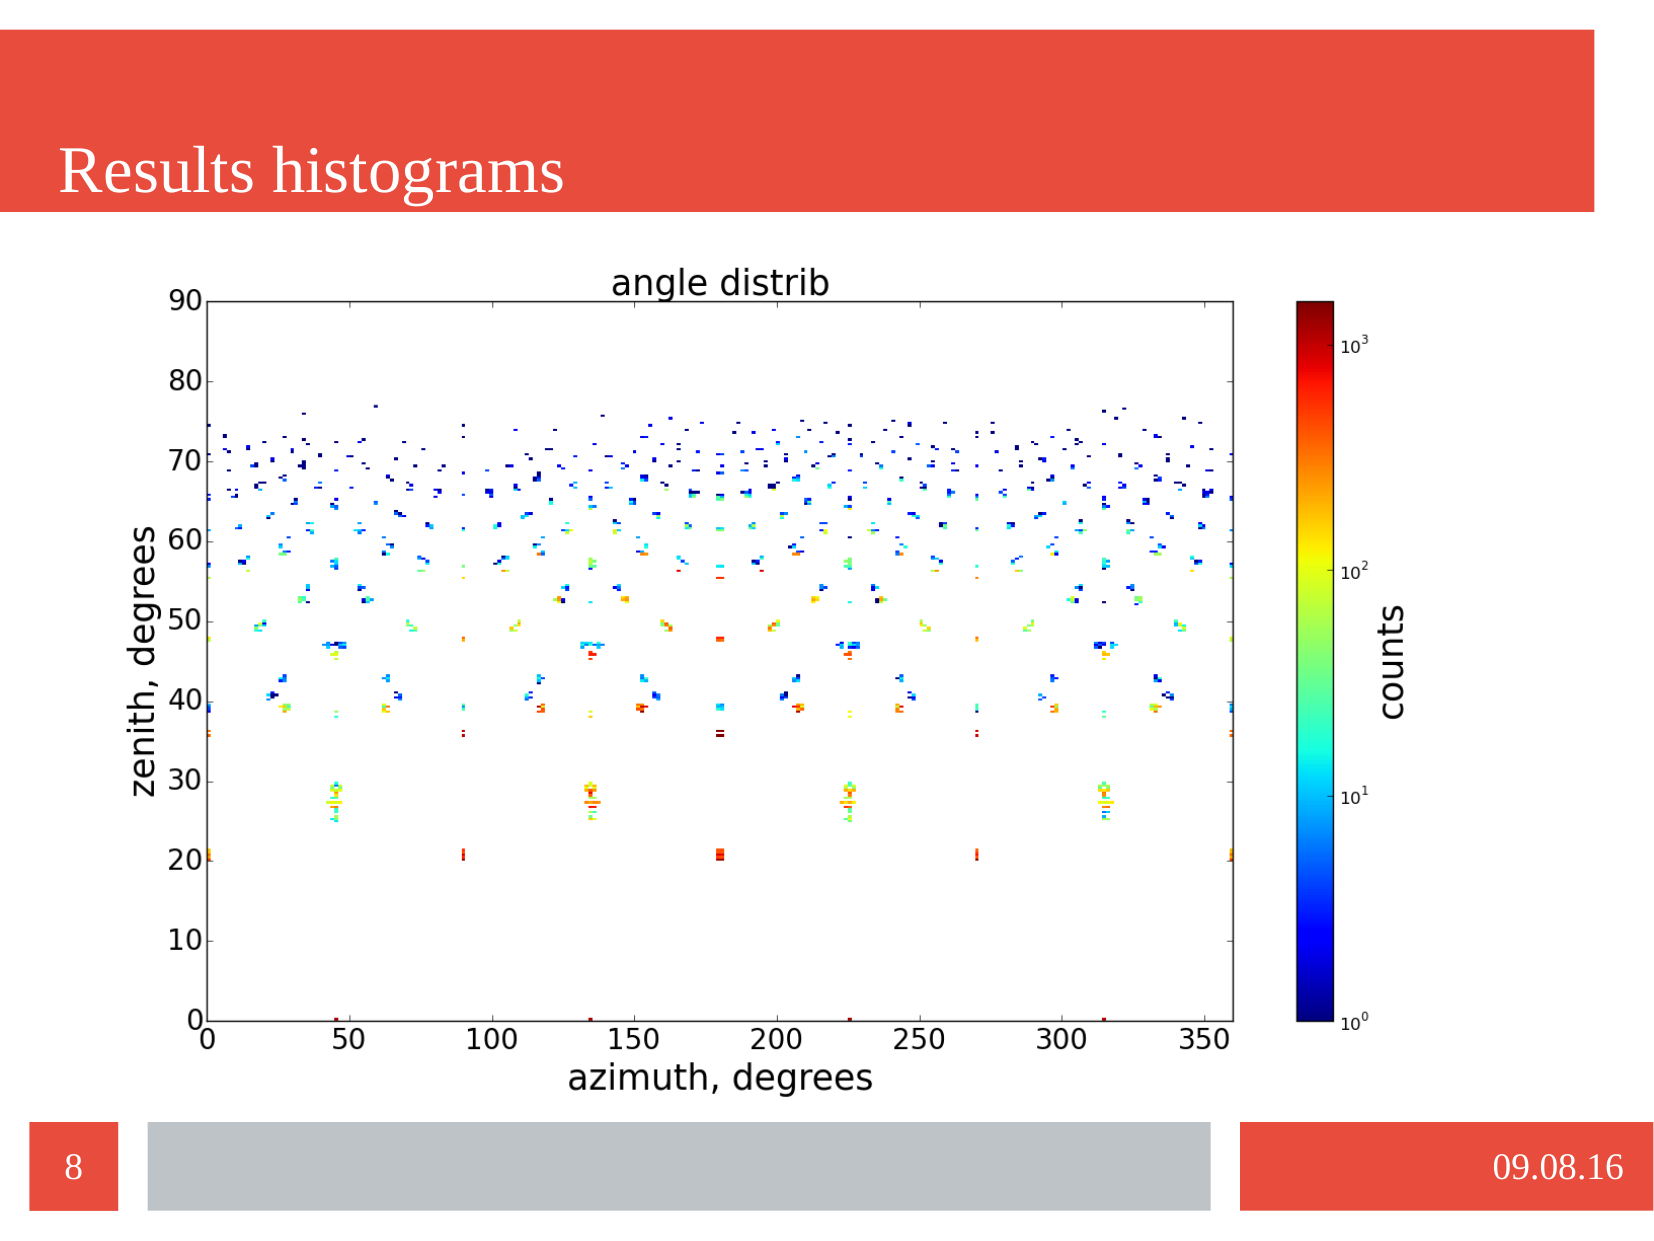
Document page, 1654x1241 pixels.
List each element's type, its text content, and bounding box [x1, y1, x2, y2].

picture [0, 212, 1654, 1111]
title Results histograms [59, 59, 1595, 207]
